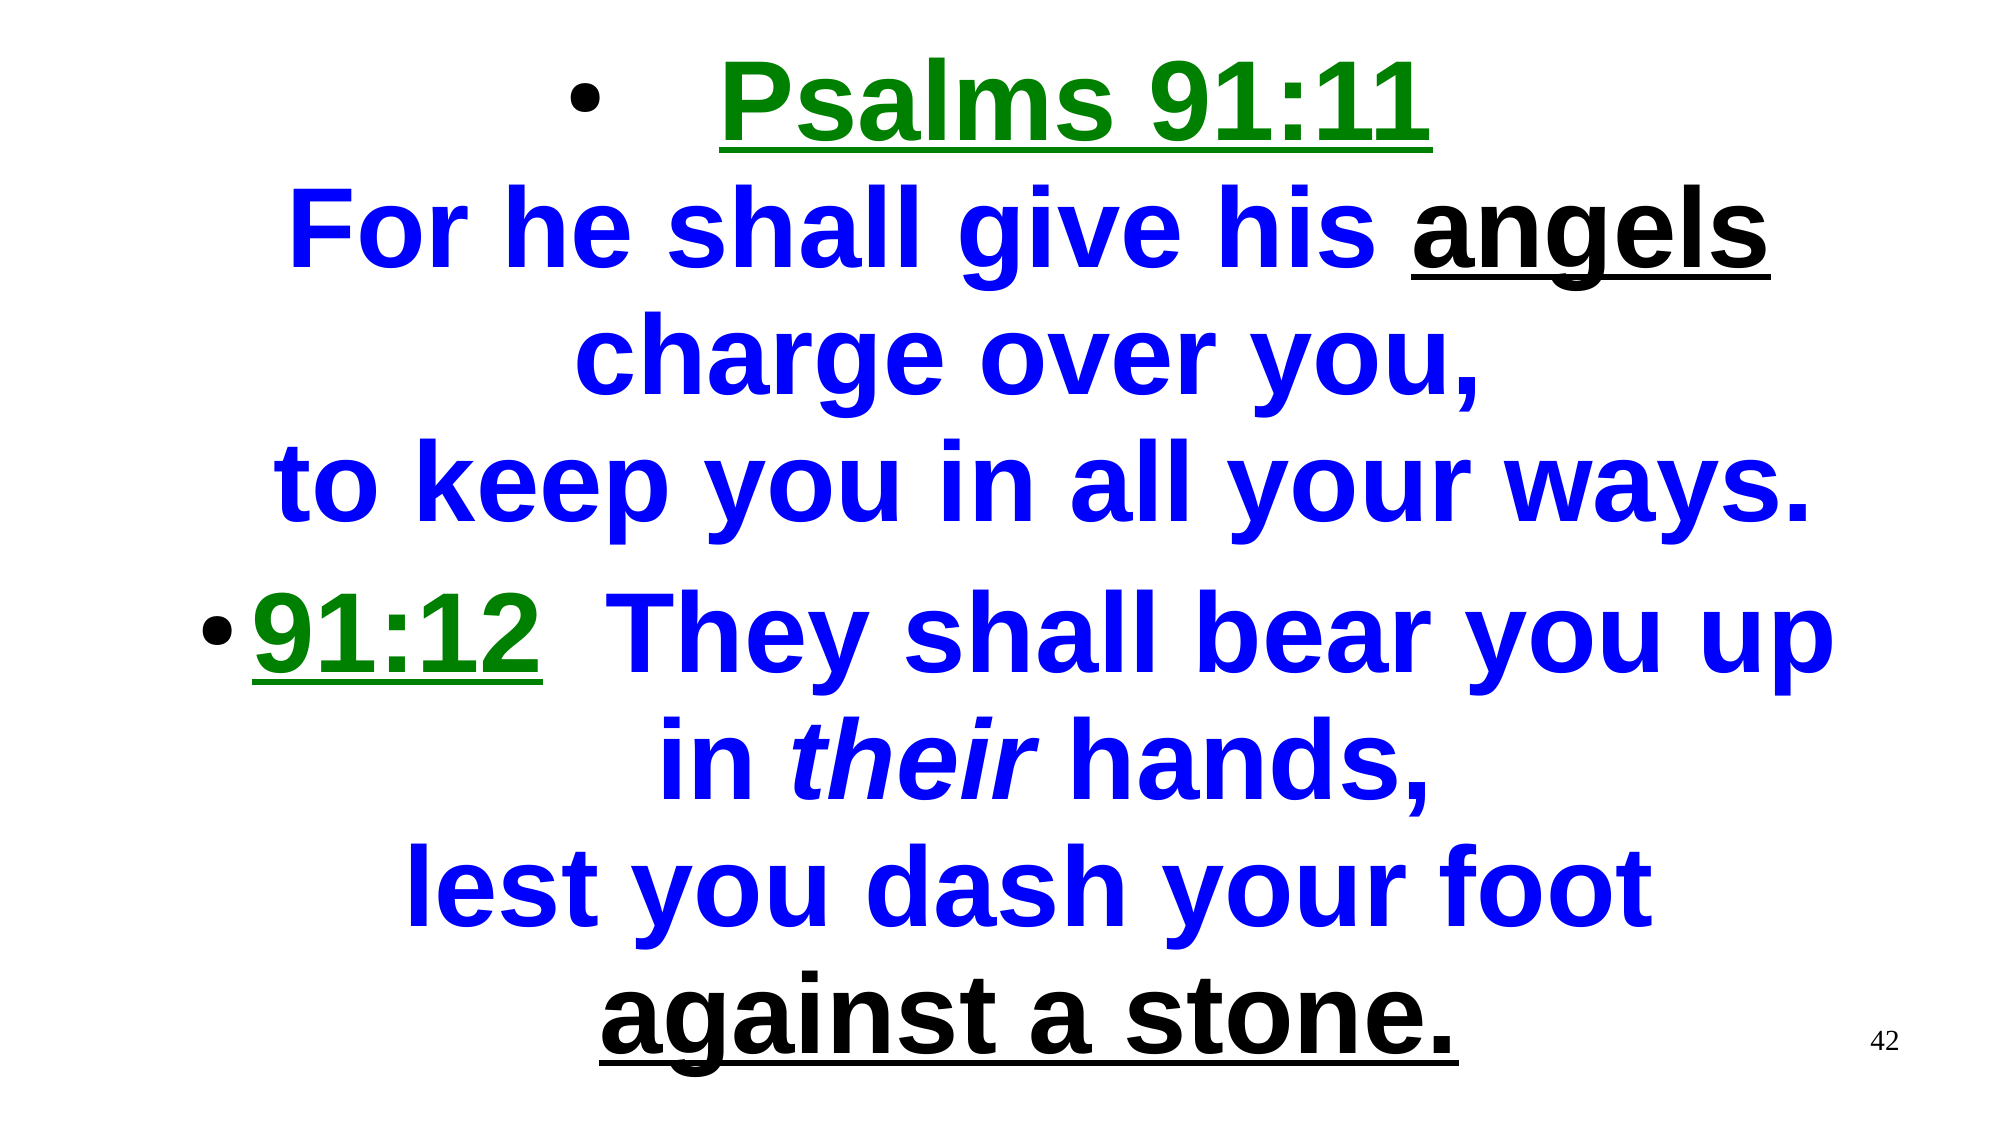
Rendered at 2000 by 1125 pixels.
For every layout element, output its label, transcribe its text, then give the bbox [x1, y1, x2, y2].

list Psalms 91:11 For he shall give his angels charge over you, to keep you in all your ways. 91:12 They shall bear you up in their hands, lest you dash your foot against a stone. [37, 37, 1988, 1088]
